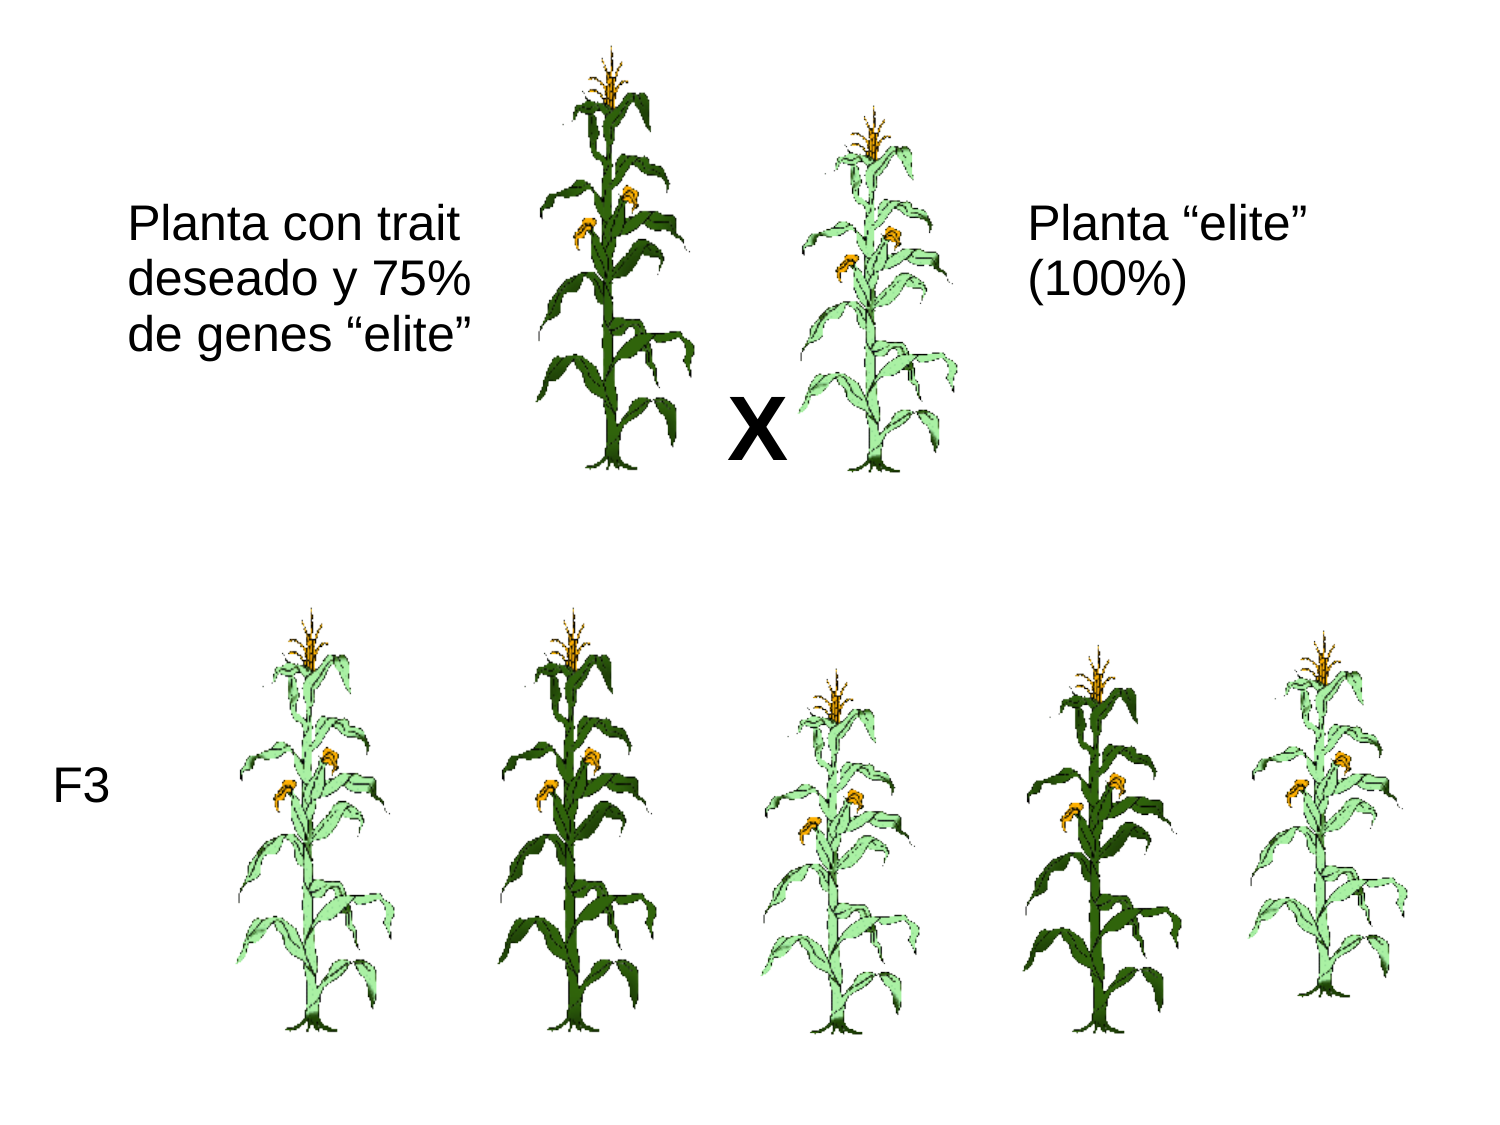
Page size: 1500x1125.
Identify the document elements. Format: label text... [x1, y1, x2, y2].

picture [1012, 637, 1200, 1051]
text_box X [712, 370, 863, 488]
text_box F3 [37, 750, 188, 821]
picture [787, 98, 976, 488]
picture [525, 37, 713, 488]
picture [225, 599, 413, 1051]
picture [487, 599, 675, 1051]
picture [1237, 623, 1426, 1013]
picture [750, 661, 938, 1051]
text_box Planta con trait deseado y 75% de genes “elite” [112, 187, 526, 370]
text_box Planta “elite” (100%) [1012, 187, 1426, 314]
